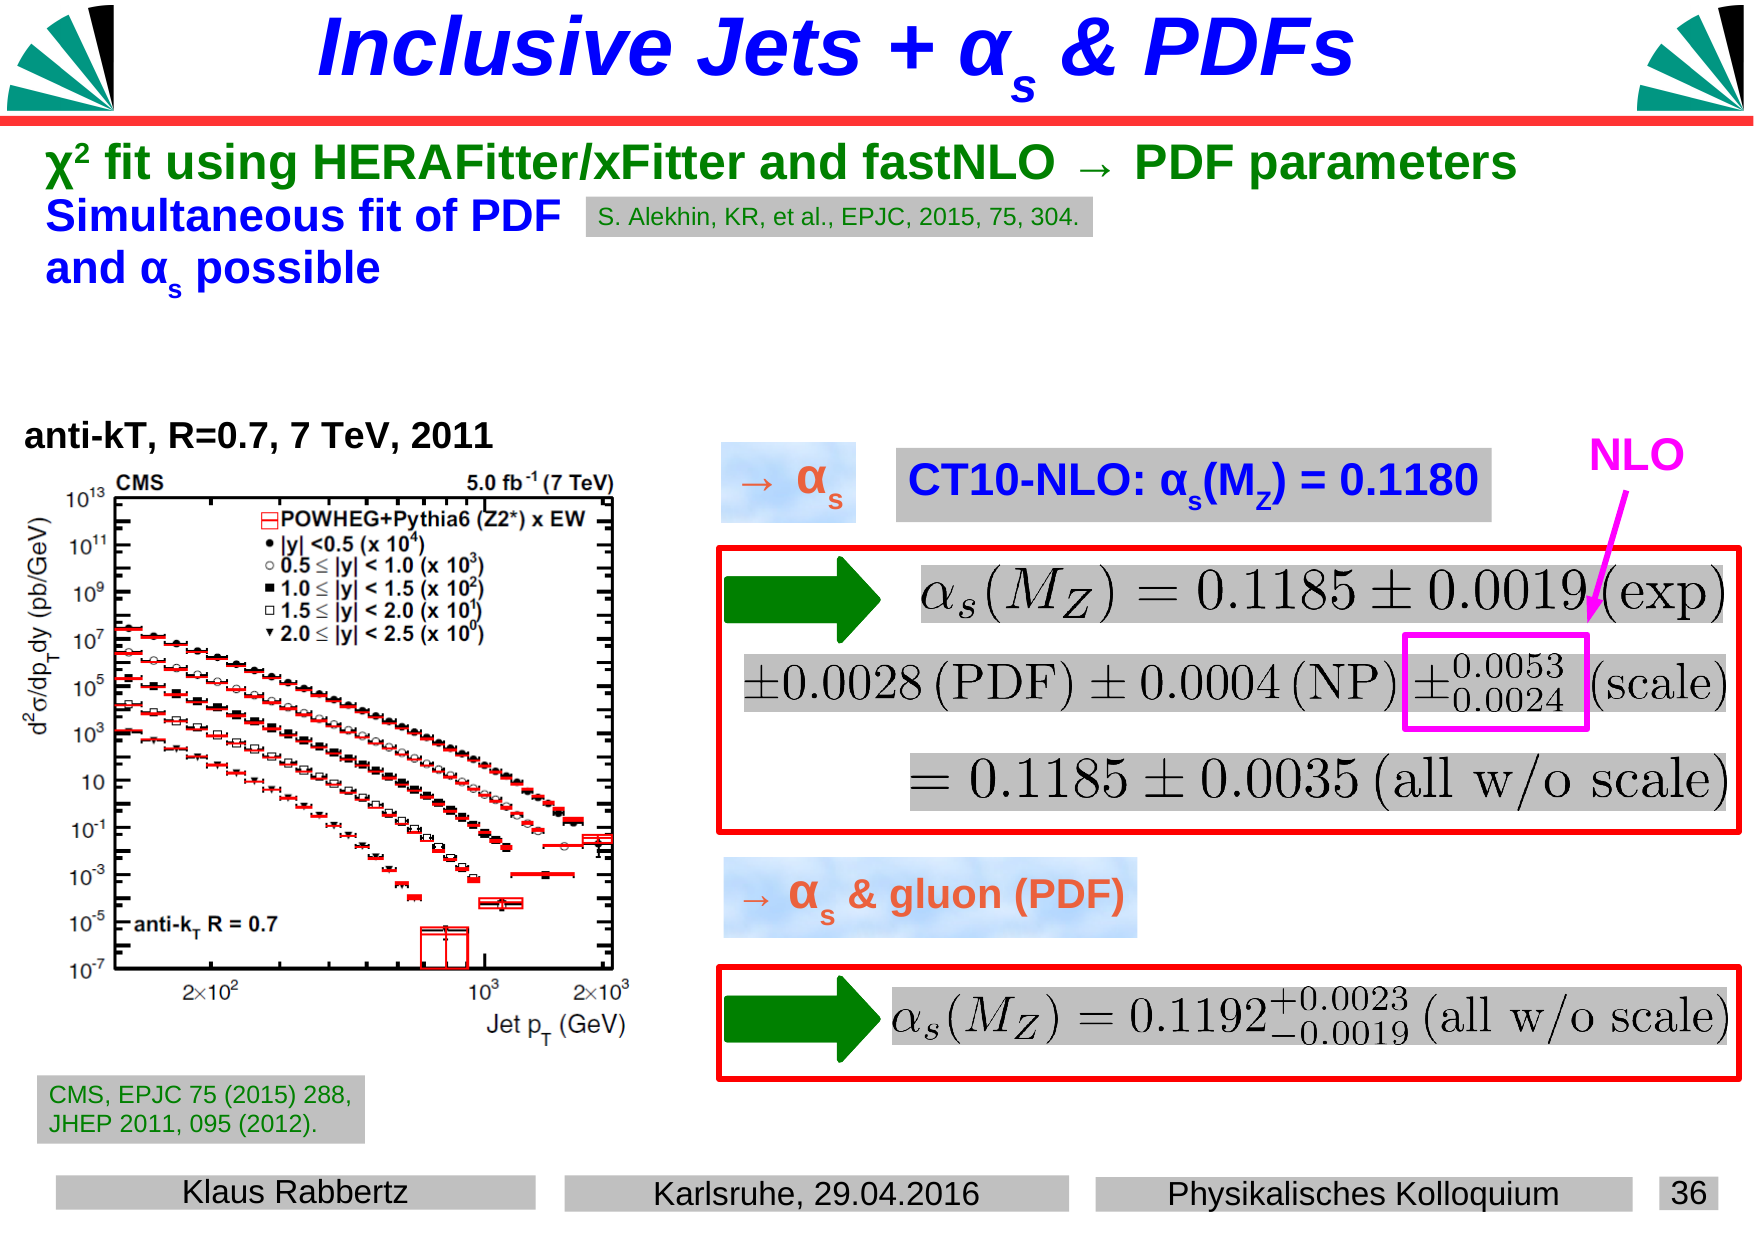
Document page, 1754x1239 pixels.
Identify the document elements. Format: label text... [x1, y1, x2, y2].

text_box S. Alekhin, KR, et al., EPJC, 2015, 75, 304. [585, 196, 1092, 237]
text_box CT10-NLO: αs(MZ) = 0.1180 [896, 447, 1490, 523]
text_box [726, 558, 878, 641]
text_box CMS, EPJC 75 (2015) 288, JHEP 2011, 095 (2012). [37, 1075, 365, 1144]
picture [1637, 5, 1744, 112]
picture [1589, 564, 1724, 623]
text_box → αs & gluon (PDF) [723, 857, 1138, 938]
text_box [726, 978, 878, 1060]
text_box χ2 fit using HERAFitter/xFitter and fastNLO → PDF parameters Simultaneous fit of PDF and αs possible [33, 128, 1532, 311]
text_box NLO [1577, 422, 1698, 486]
picture [921, 564, 1601, 623]
picture [14, 463, 638, 1046]
picture [910, 753, 1727, 811]
picture [1590, 653, 1726, 712]
picture [744, 653, 1402, 712]
text_box anti-kT, R=0.7, 7 TeV, 2011 [12, 408, 494, 463]
text_box → αs [721, 442, 856, 523]
picture [1408, 653, 1584, 712]
picture [7, 5, 114, 112]
picture [892, 986, 1728, 1045]
title Inclusive Jets + αs & PDFs [129, 0, 1545, 114]
